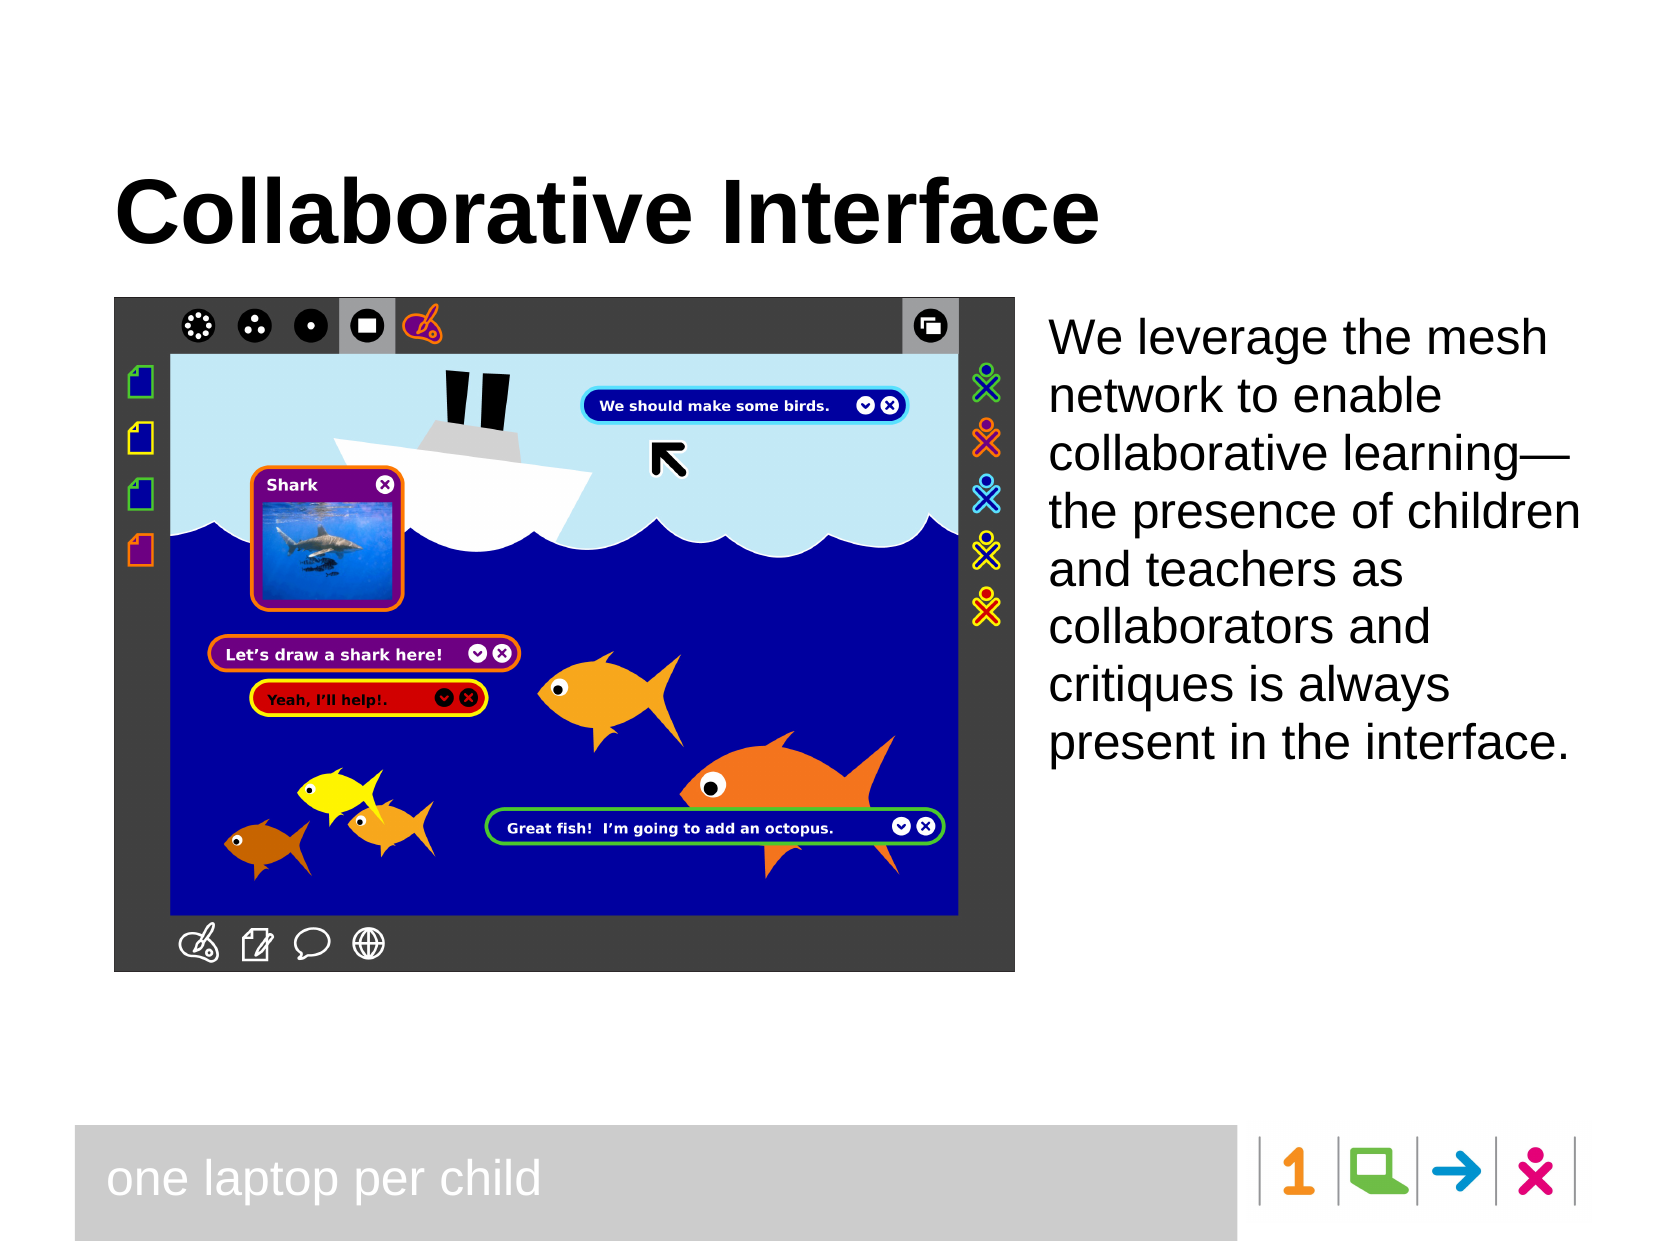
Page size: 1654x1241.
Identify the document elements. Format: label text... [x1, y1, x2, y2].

picture [1246, 1120, 1592, 1223]
text_box We leverage the mesh network to enable collaborative learning—the presence of children and teachers as collaborators and critiques is always present in the interface. [1033, 299, 1639, 903]
picture [114, 297, 1015, 972]
title Collaborative Interface [114, 0, 1561, 421]
